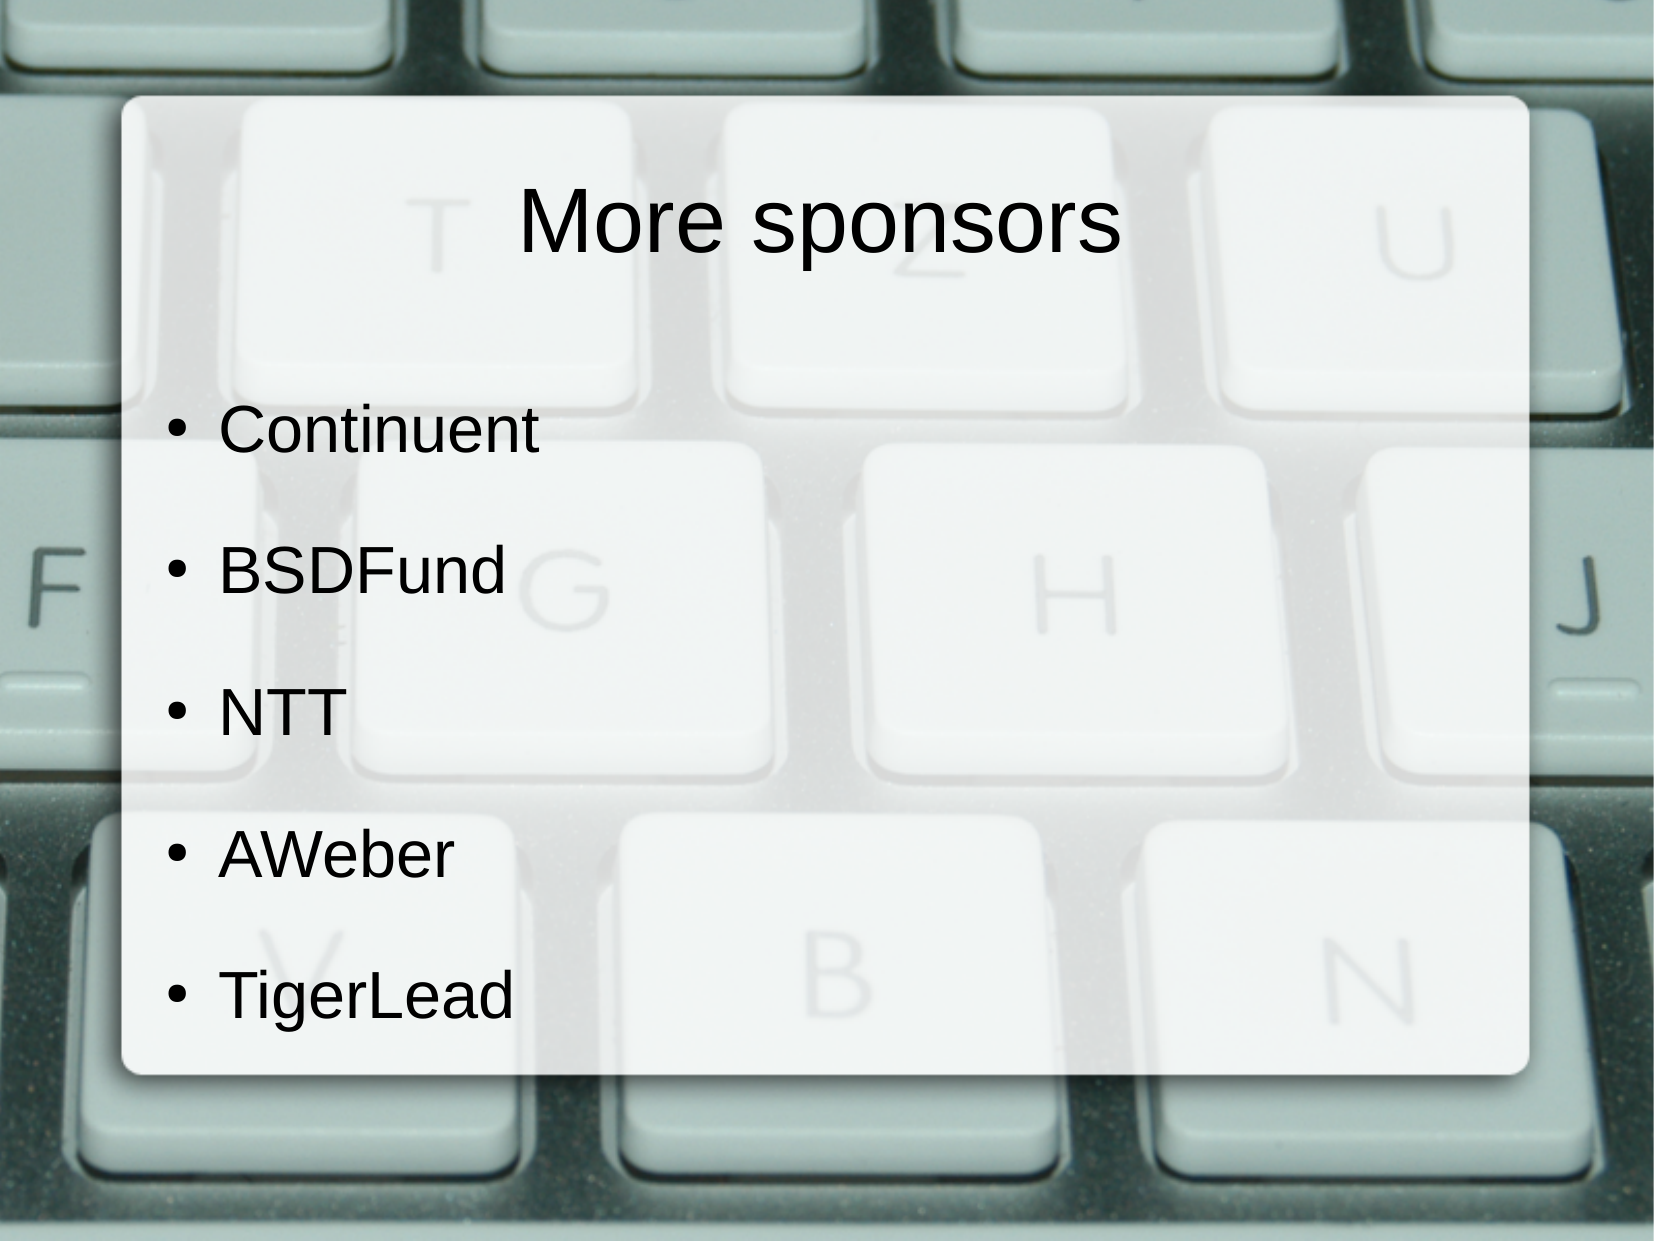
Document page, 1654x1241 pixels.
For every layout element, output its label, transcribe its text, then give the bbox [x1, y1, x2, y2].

list Continuent BSDFund NTT AWeber TigerLead [147, 354, 1506, 1100]
picture [0, 0, 1654, 1241]
title More sponsors [135, 125, 1506, 318]
